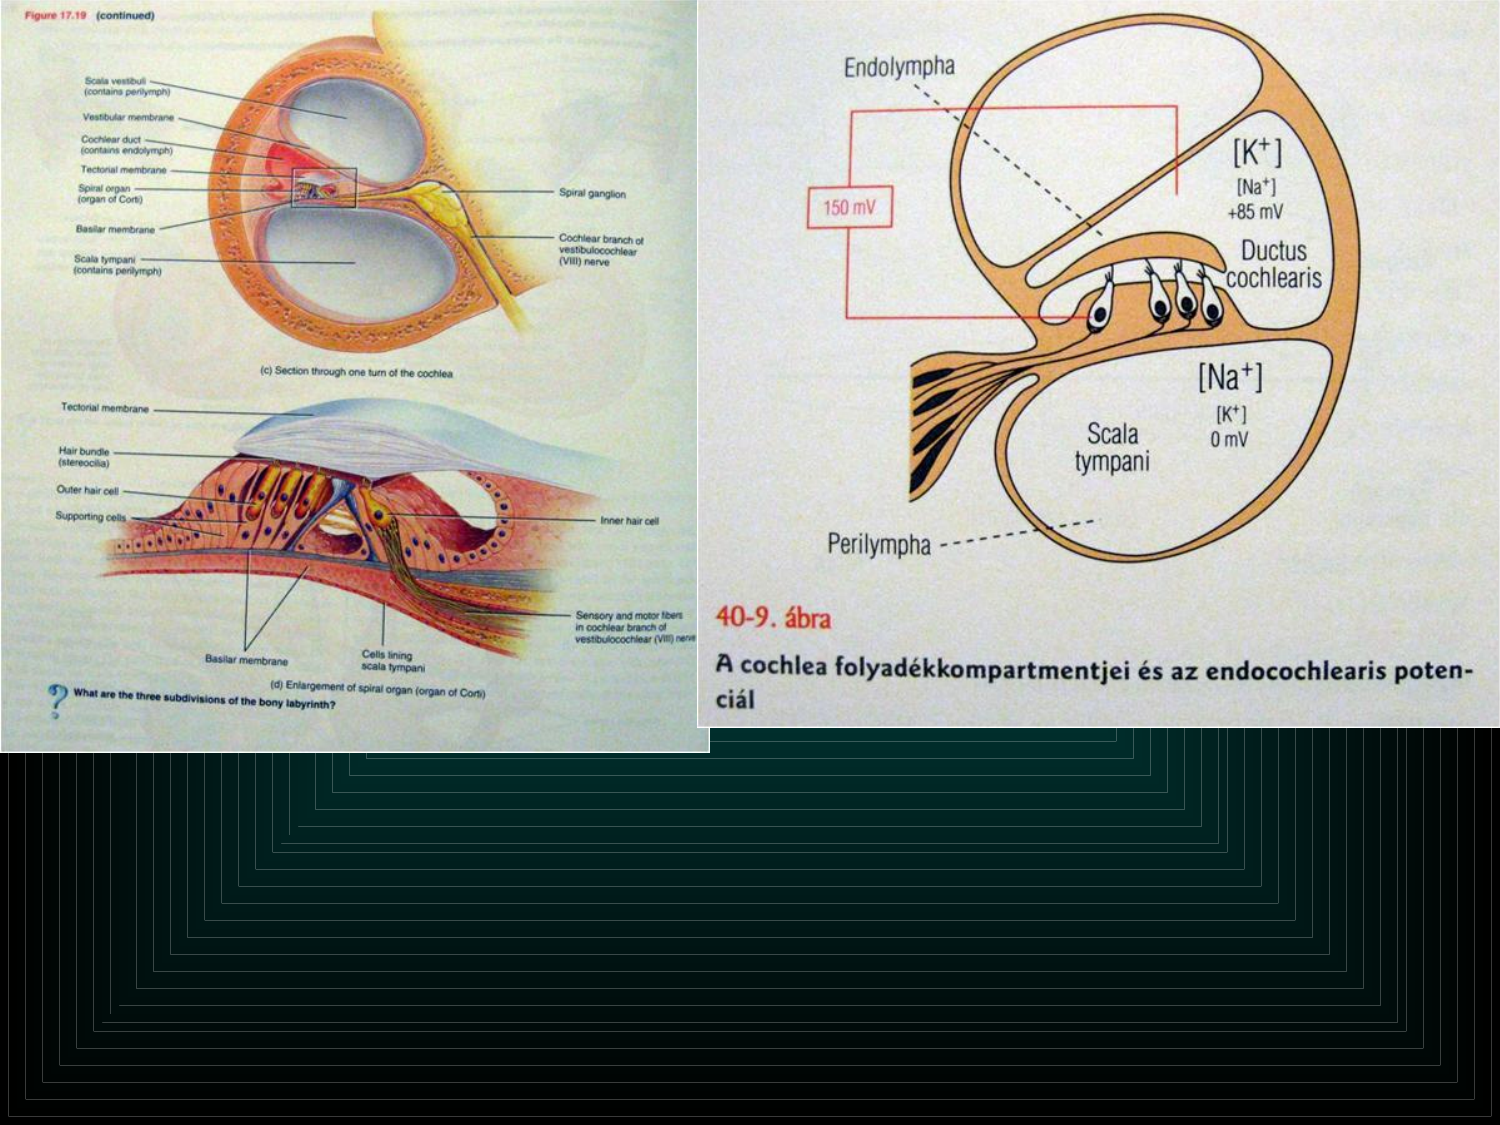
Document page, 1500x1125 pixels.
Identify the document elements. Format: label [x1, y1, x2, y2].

picture [0, 0, 1500, 753]
